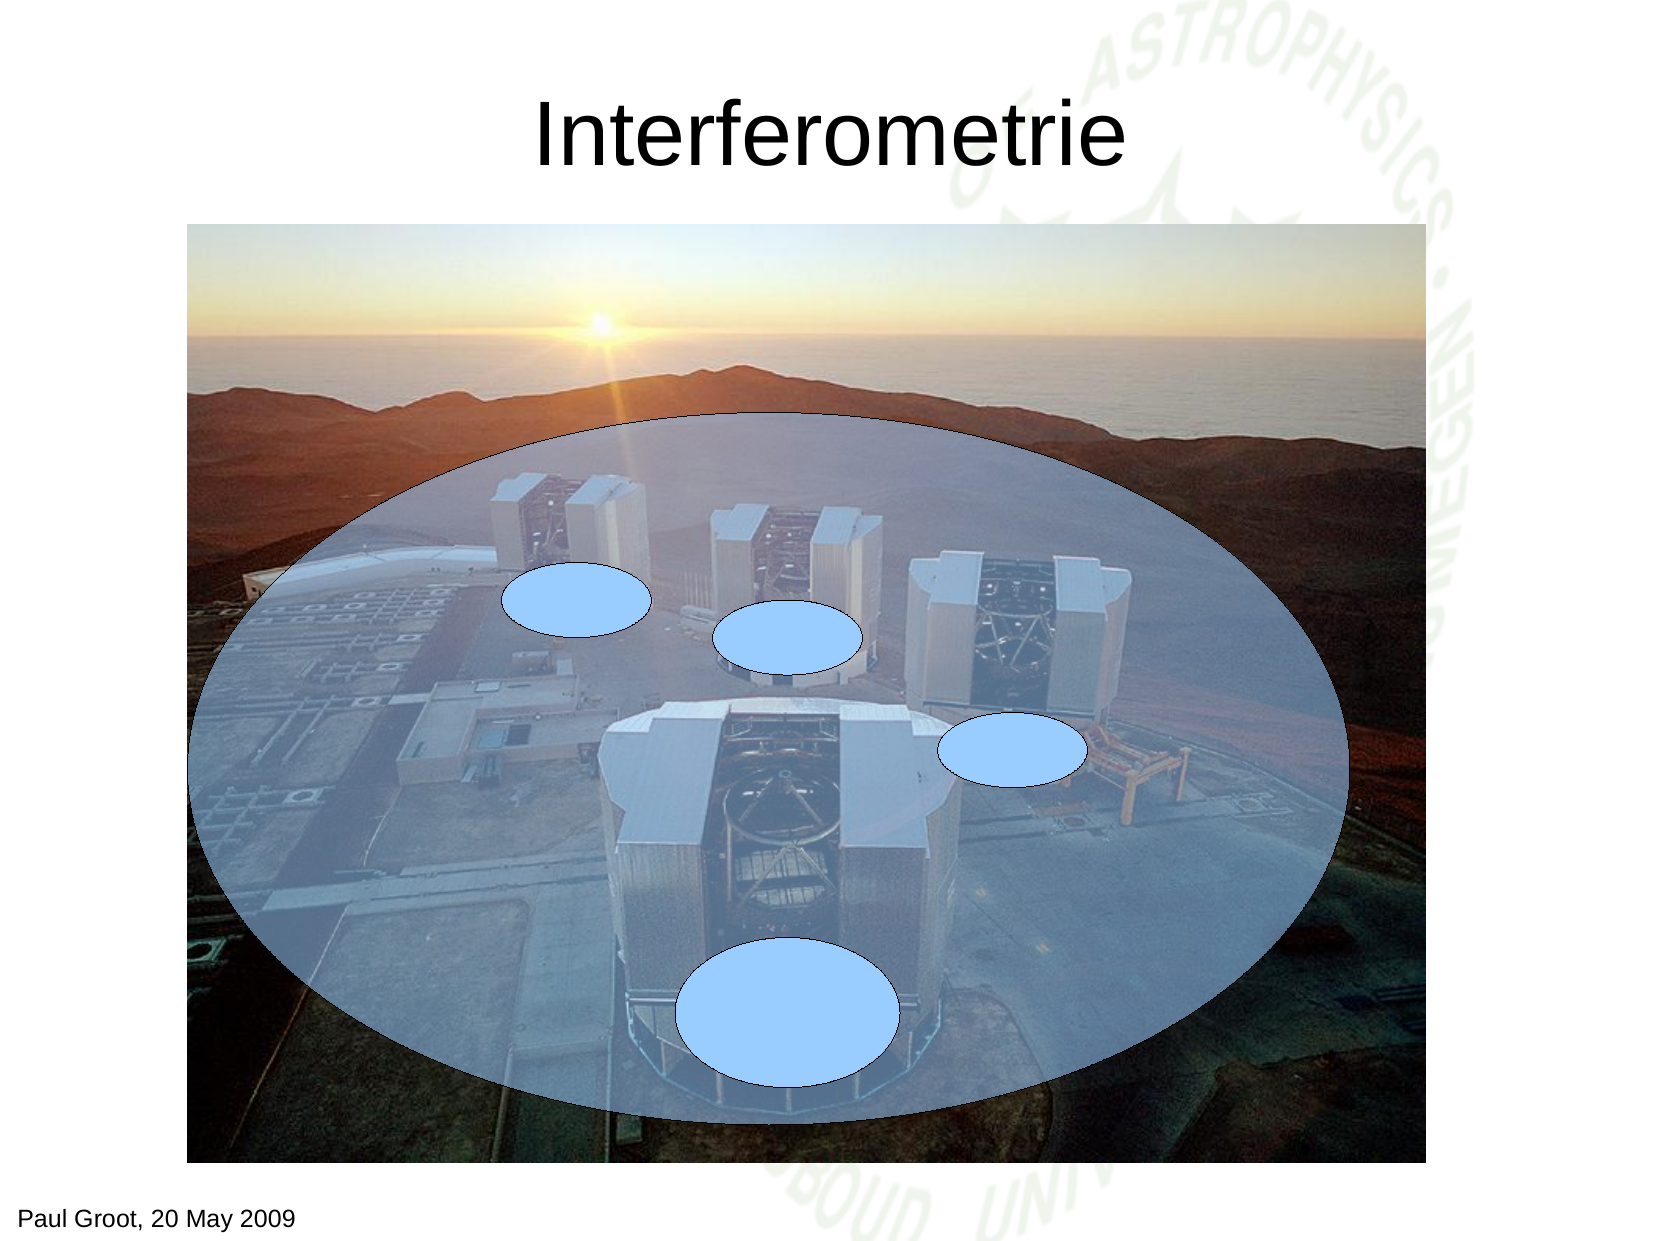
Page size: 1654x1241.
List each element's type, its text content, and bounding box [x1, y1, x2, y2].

text_box [187, 412, 1351, 1126]
title Interferometrie [86, 37, 1576, 230]
text_box Paul Groot, 20 May 2009 [2, 1197, 337, 1241]
picture [0, 0, 1654, 1241]
